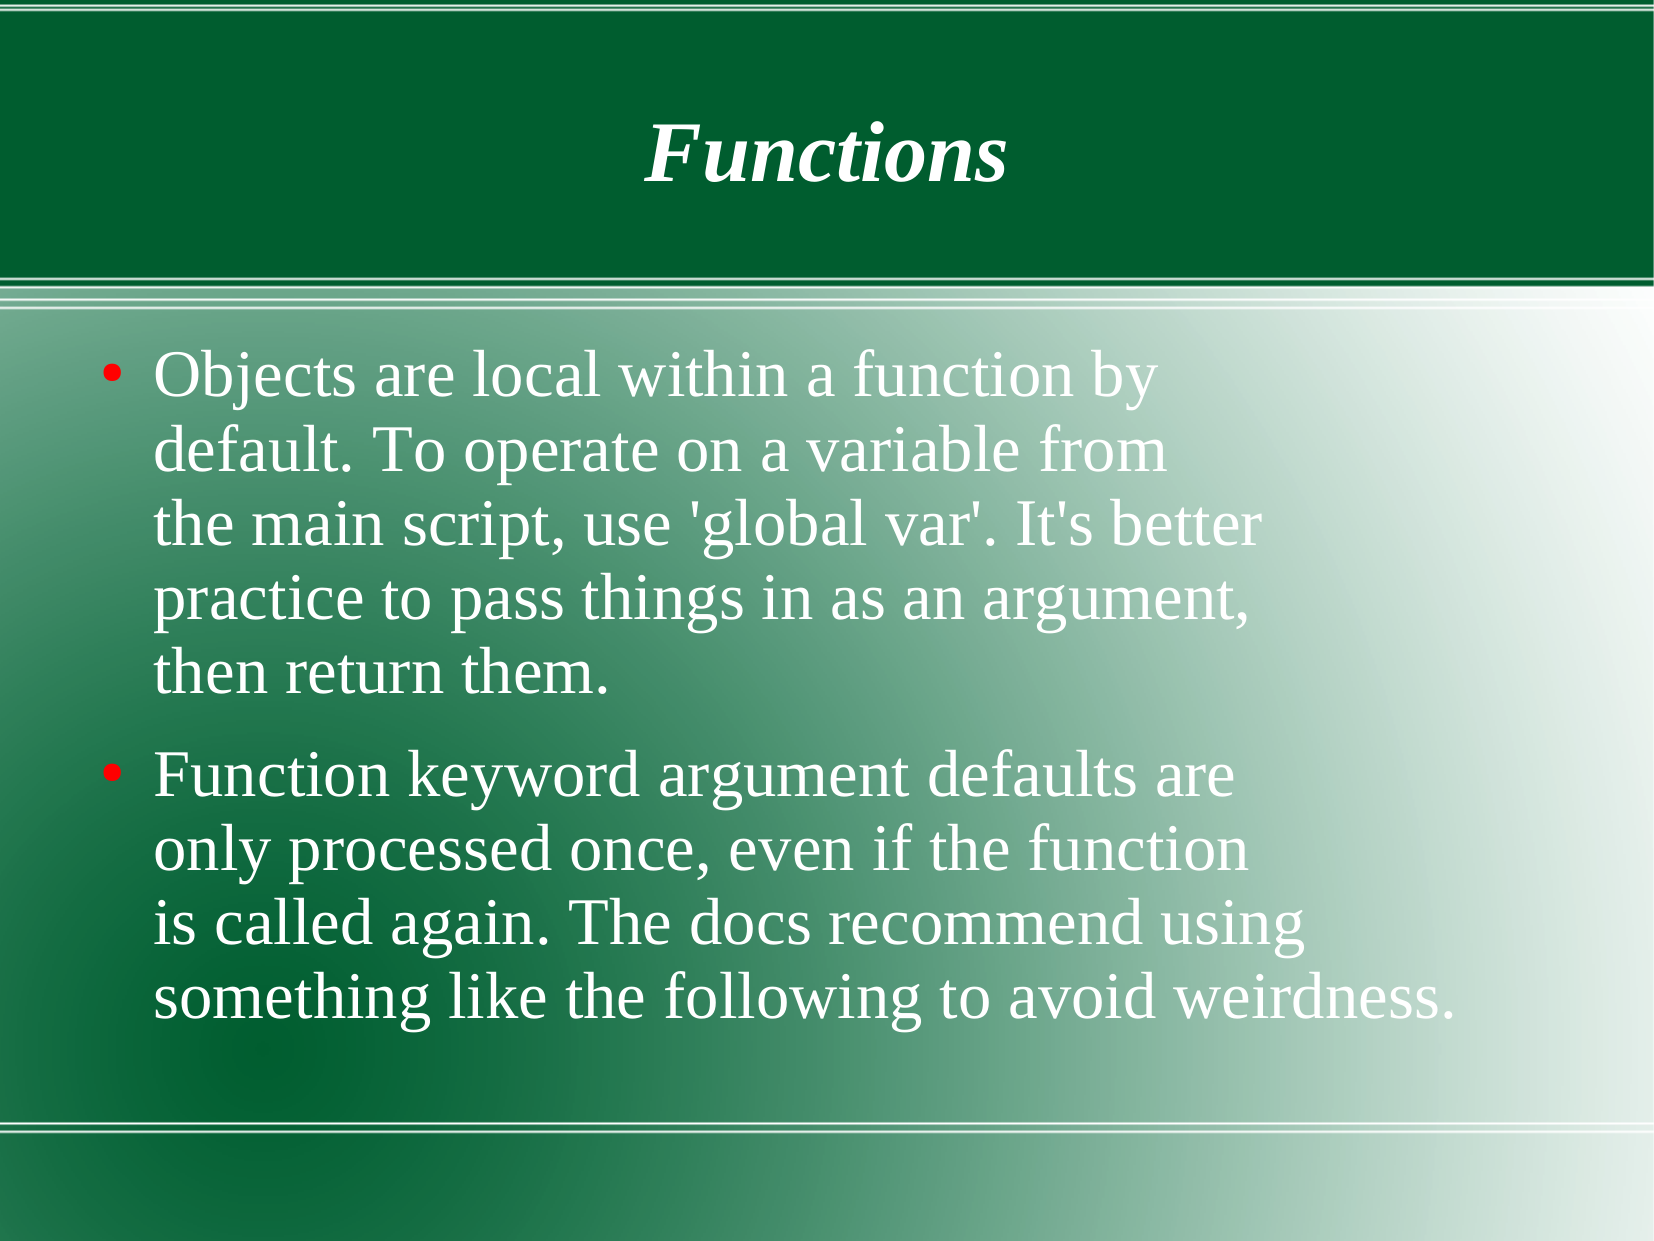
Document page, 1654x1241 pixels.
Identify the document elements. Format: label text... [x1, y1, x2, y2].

list Objects are local within a function by default. To operate on a variable from the main script, use 'global var'. It's better practice to pass things in as an argument, then return them. Function keyword argument defaults are only processed once, even if the function is called again. The docs recommend using something like the following to avoid weirdness. [82, 337, 1571, 1156]
title Functions [82, 49, 1571, 257]
picture [0, 0, 1654, 1241]
